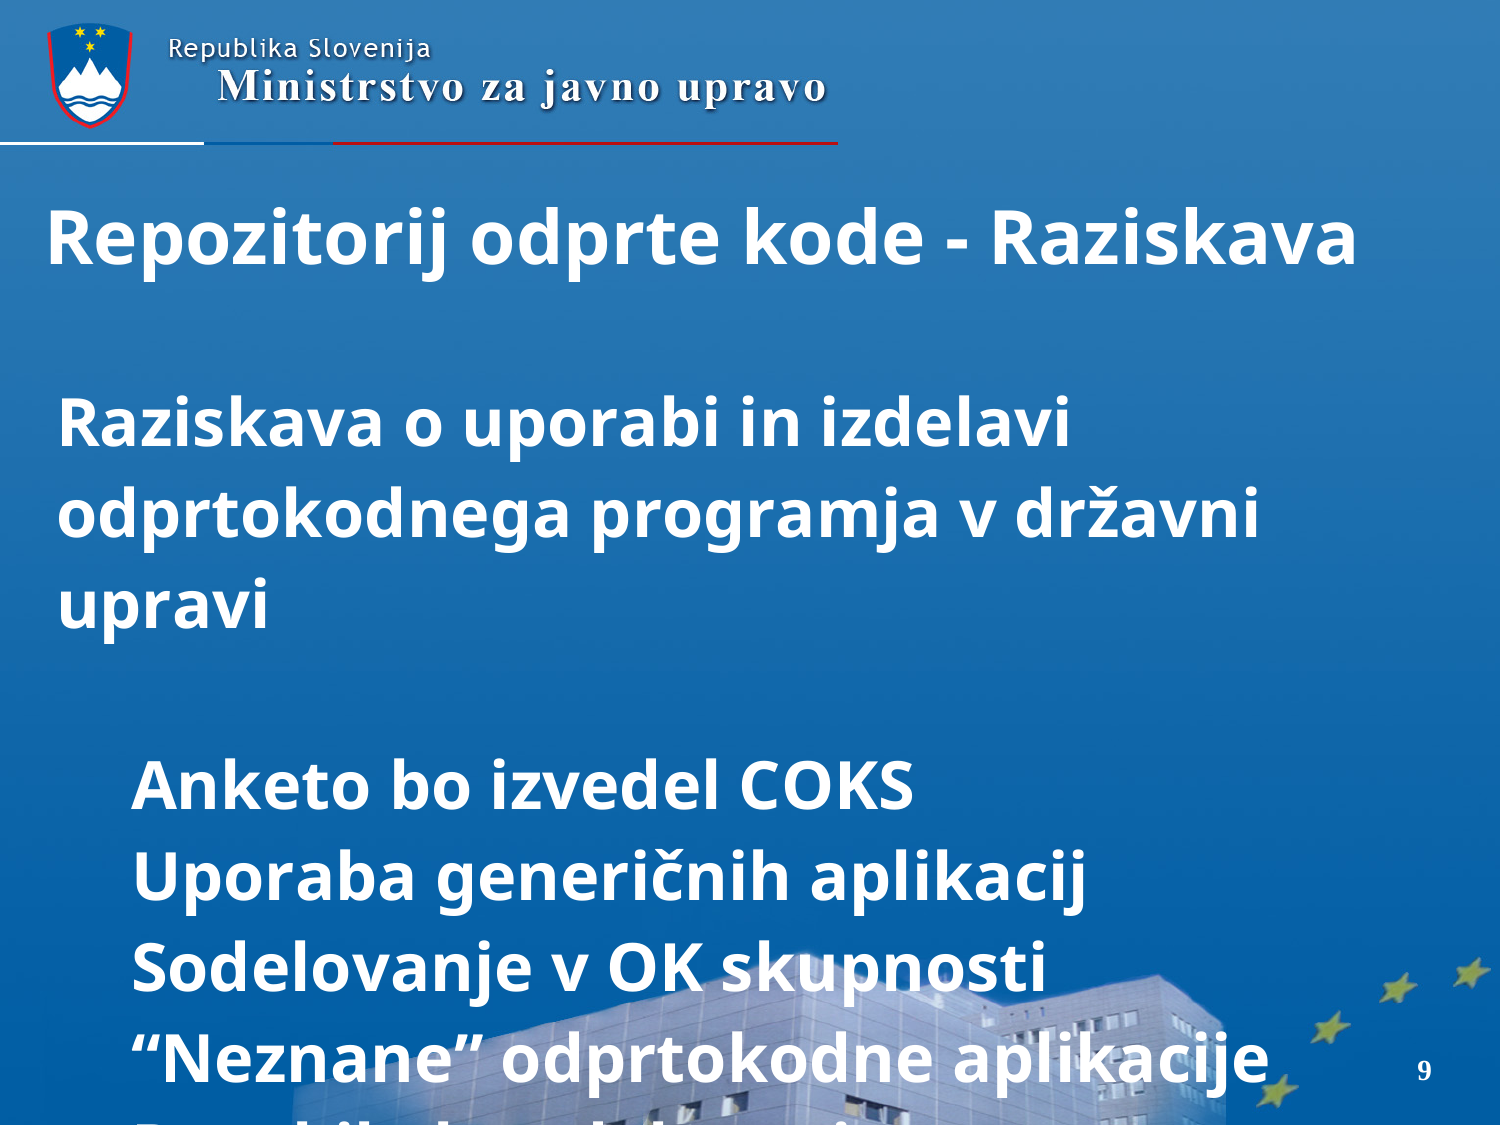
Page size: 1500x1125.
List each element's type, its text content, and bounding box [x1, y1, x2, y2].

picture [0, 0, 1500, 1125]
text_box Raziskava o uporabi in izdelavi odprtokodnega programja v državni upravi Anketo bo izvedel COKS Uporaba generičnih aplikacij Sodelovanje v OK skupnosti “Neznane” odprtokodne aplikacije Povabilo k sodelovanju [41, 368, 1489, 917]
title Repozitorij odprte kode - Raziskava [29, 176, 1453, 296]
